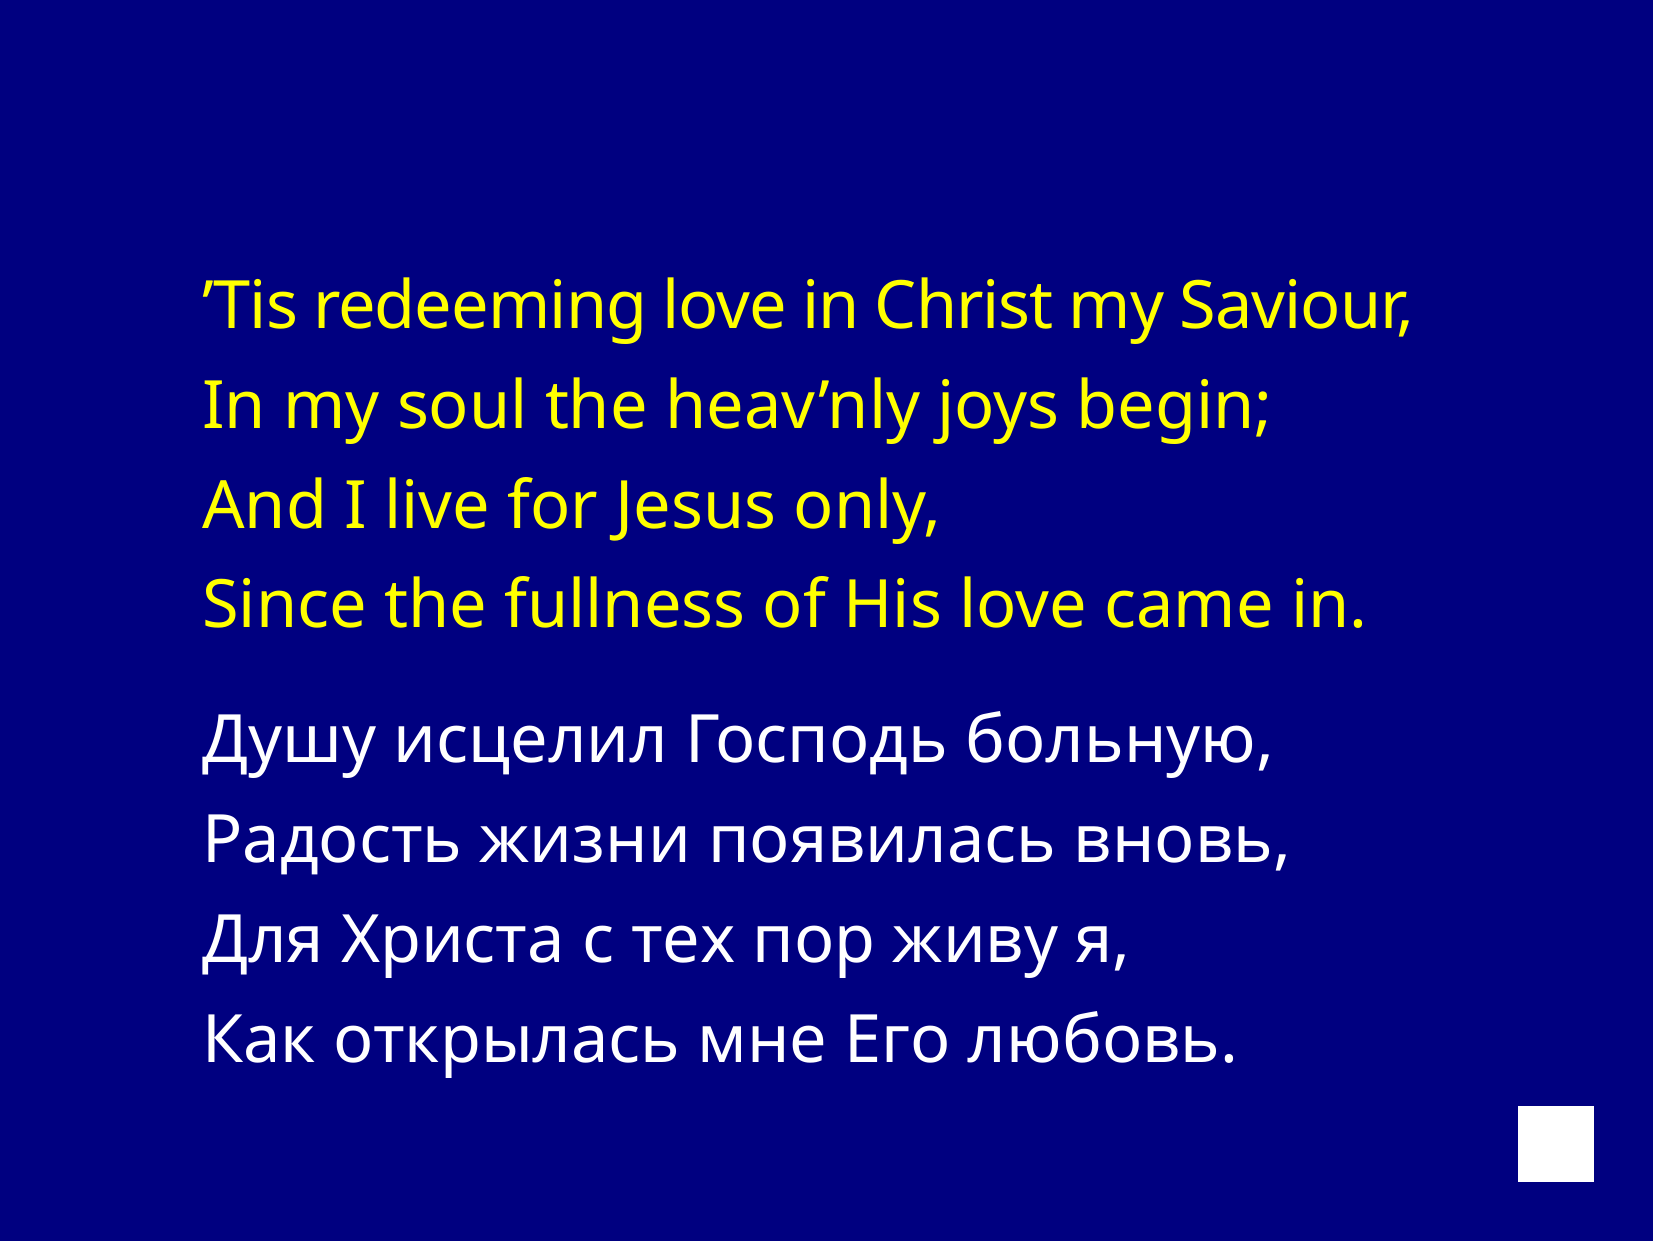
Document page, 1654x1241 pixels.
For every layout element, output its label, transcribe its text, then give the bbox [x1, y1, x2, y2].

text_box ’Tis redeeming love in Christ my Saviour, In my soul the heav’nly joys begin; And I live for Jesus only, Since the fullness of His love came in. [75, 150, 1653, 638]
text_box Душу исцелил Господь больную, Радость жизни появилась вновь, Для Христа с тех пор живу я, Как открылась мне Его любовь. [75, 675, 1576, 1163]
text_box [1518, 1106, 1594, 1182]
